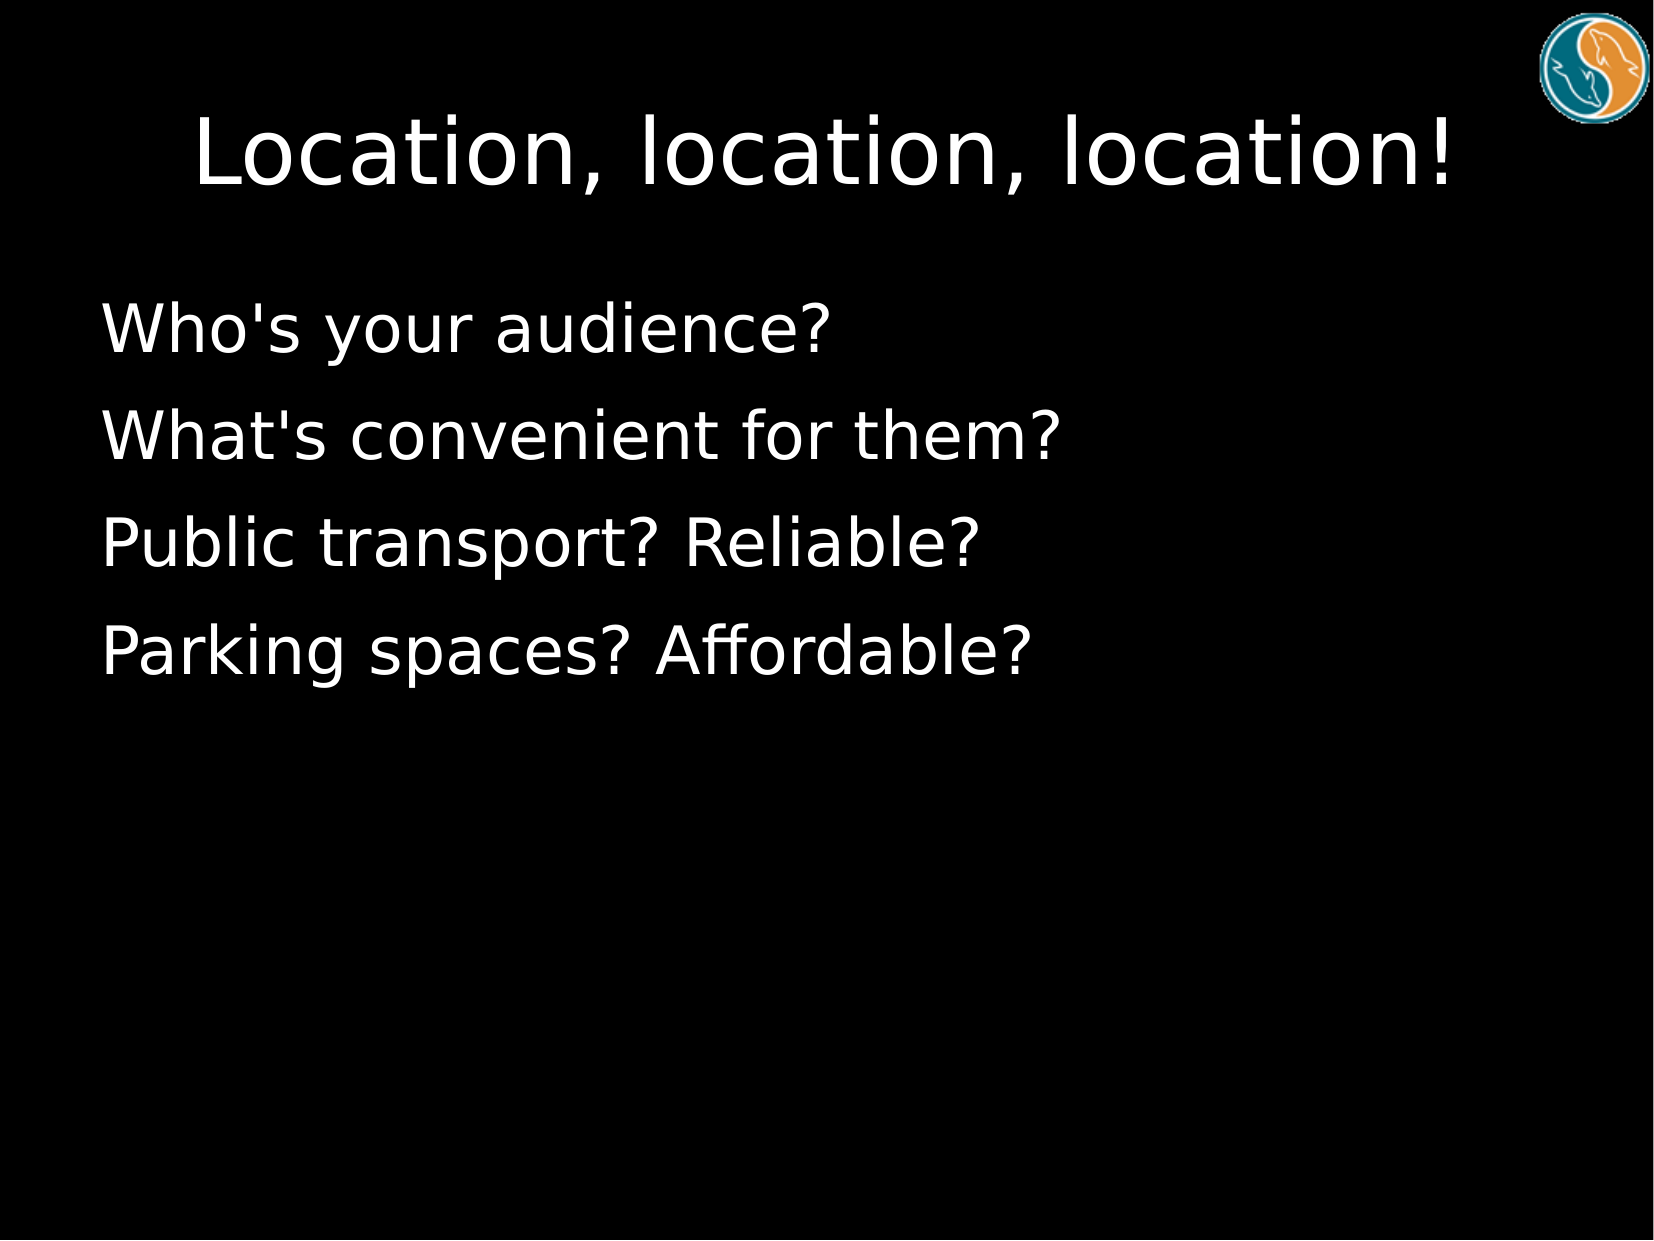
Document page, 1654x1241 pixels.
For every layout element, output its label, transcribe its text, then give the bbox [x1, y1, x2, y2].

title Location, location, location! [82, 56, 1571, 250]
list Who's your audience? What's convenient for them? Public transport? Reliable? Parking spaces? Affordable? [82, 290, 1571, 1094]
picture [1501, 4, 1654, 130]
